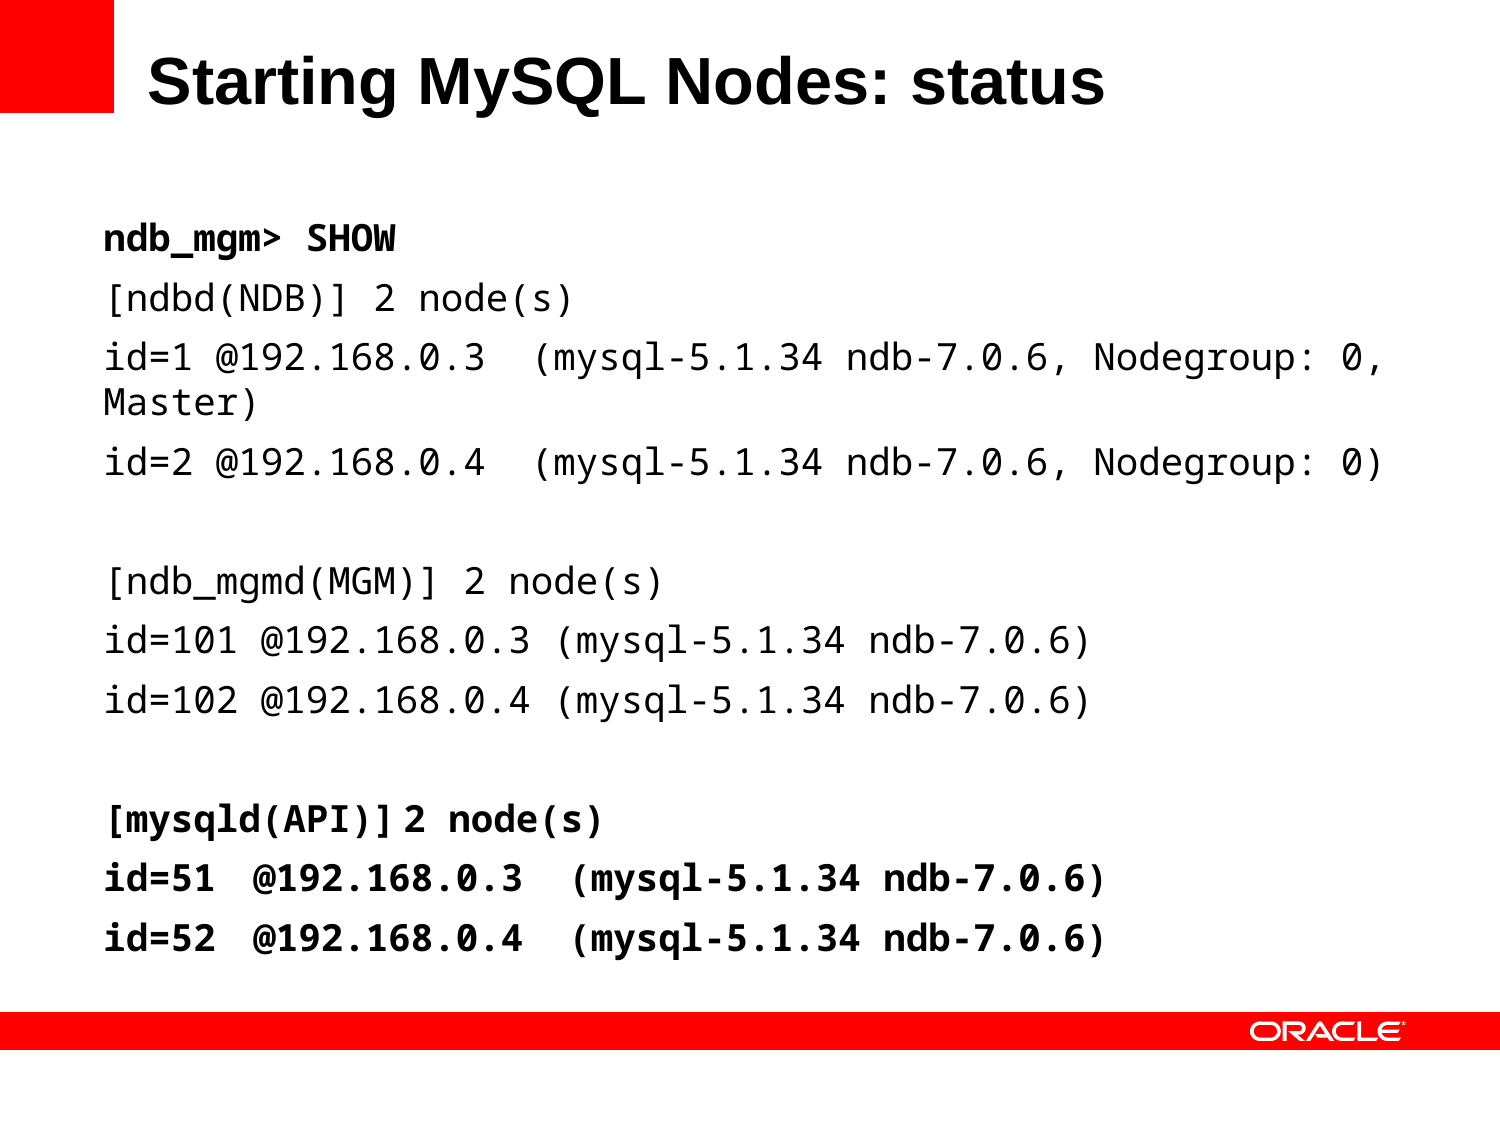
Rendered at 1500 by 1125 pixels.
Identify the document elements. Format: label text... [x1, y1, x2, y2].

picture [0, 0, 114, 113]
text_box ndb_mgm> SHOW [ndbd(NDB)] 2 node(s) id=1 @192.168.0.3 (mysql-5.1.34 ndb-7.0.6, Nodegroup: 0, Master) id=2 @192.168.0.4 (mysql-5.1.34 ndb-7.0.6, Nodegroup: 0) [ndb_mgmd(MGM)] 2 node(s) id=101 @192.168.0.3 (mysql-5.1.34 ndb-7.0.6) id=102 @192.168.0.4 (mysql-5.1.34 ndb-7.0.6) [mysqld(API)] 2 node(s) id=51 @192.168.0.3 (mysql-5.1.34 ndb-7.0.6) id=52 @192.168.0.4 (mysql-5.1.34 ndb-7.0.6) [88, 206, 1463, 1012]
picture [0, 1012, 1500, 1050]
title Starting MySQL Nodes: status [147, 8, 1392, 119]
